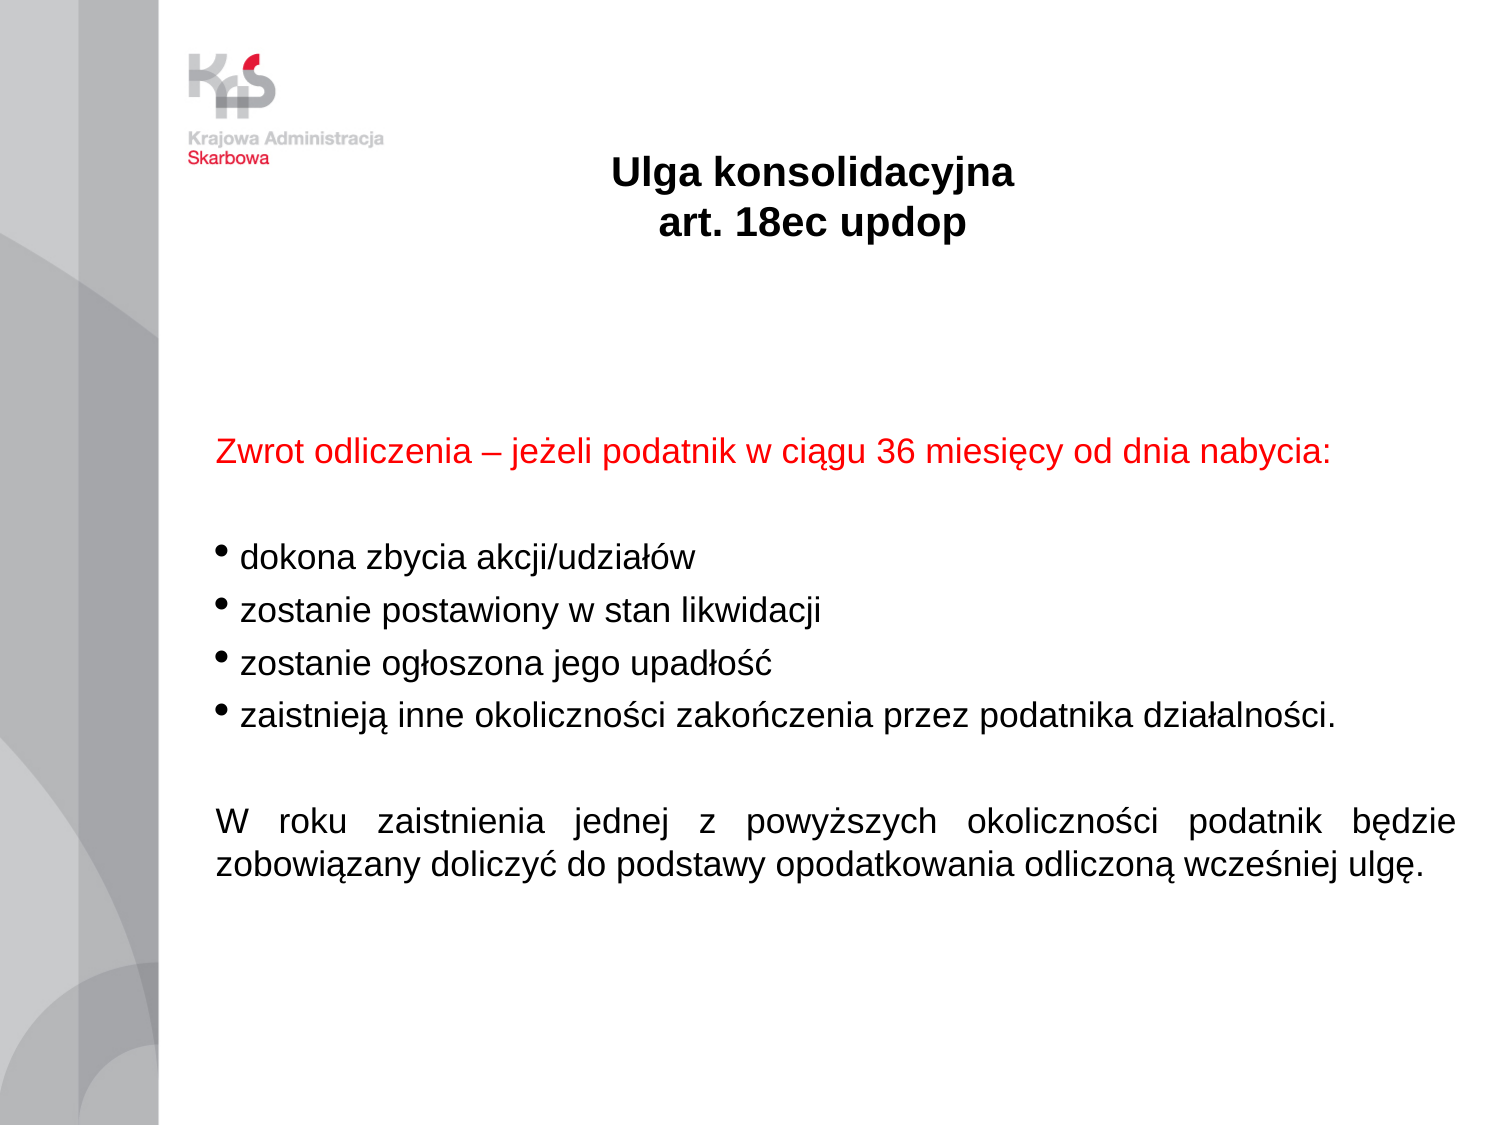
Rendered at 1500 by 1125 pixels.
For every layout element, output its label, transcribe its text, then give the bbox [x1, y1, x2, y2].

text_box Ulga konsolidacyjna art. 18ec updop [177, 137, 1449, 296]
text_box Zwrot odliczenia – jeżeli podatnik w ciągu 36 miesięcy od dnia nabycia: dokona zbycia akcji/udziałów zostanie postawiony w stan likwidacji zostanie ogłoszona jego upadłość zaistnieją inne okoliczności zakończenia przez podatnika działalności. W roku zaistnienia jednej z powyższych okoliczności podatnik będzie zobowiązany doliczyć do podstawy opodatkowania odliczoną wcześniej ulgę. [200, 261, 1473, 1004]
picture [0, 0, 1500, 1125]
